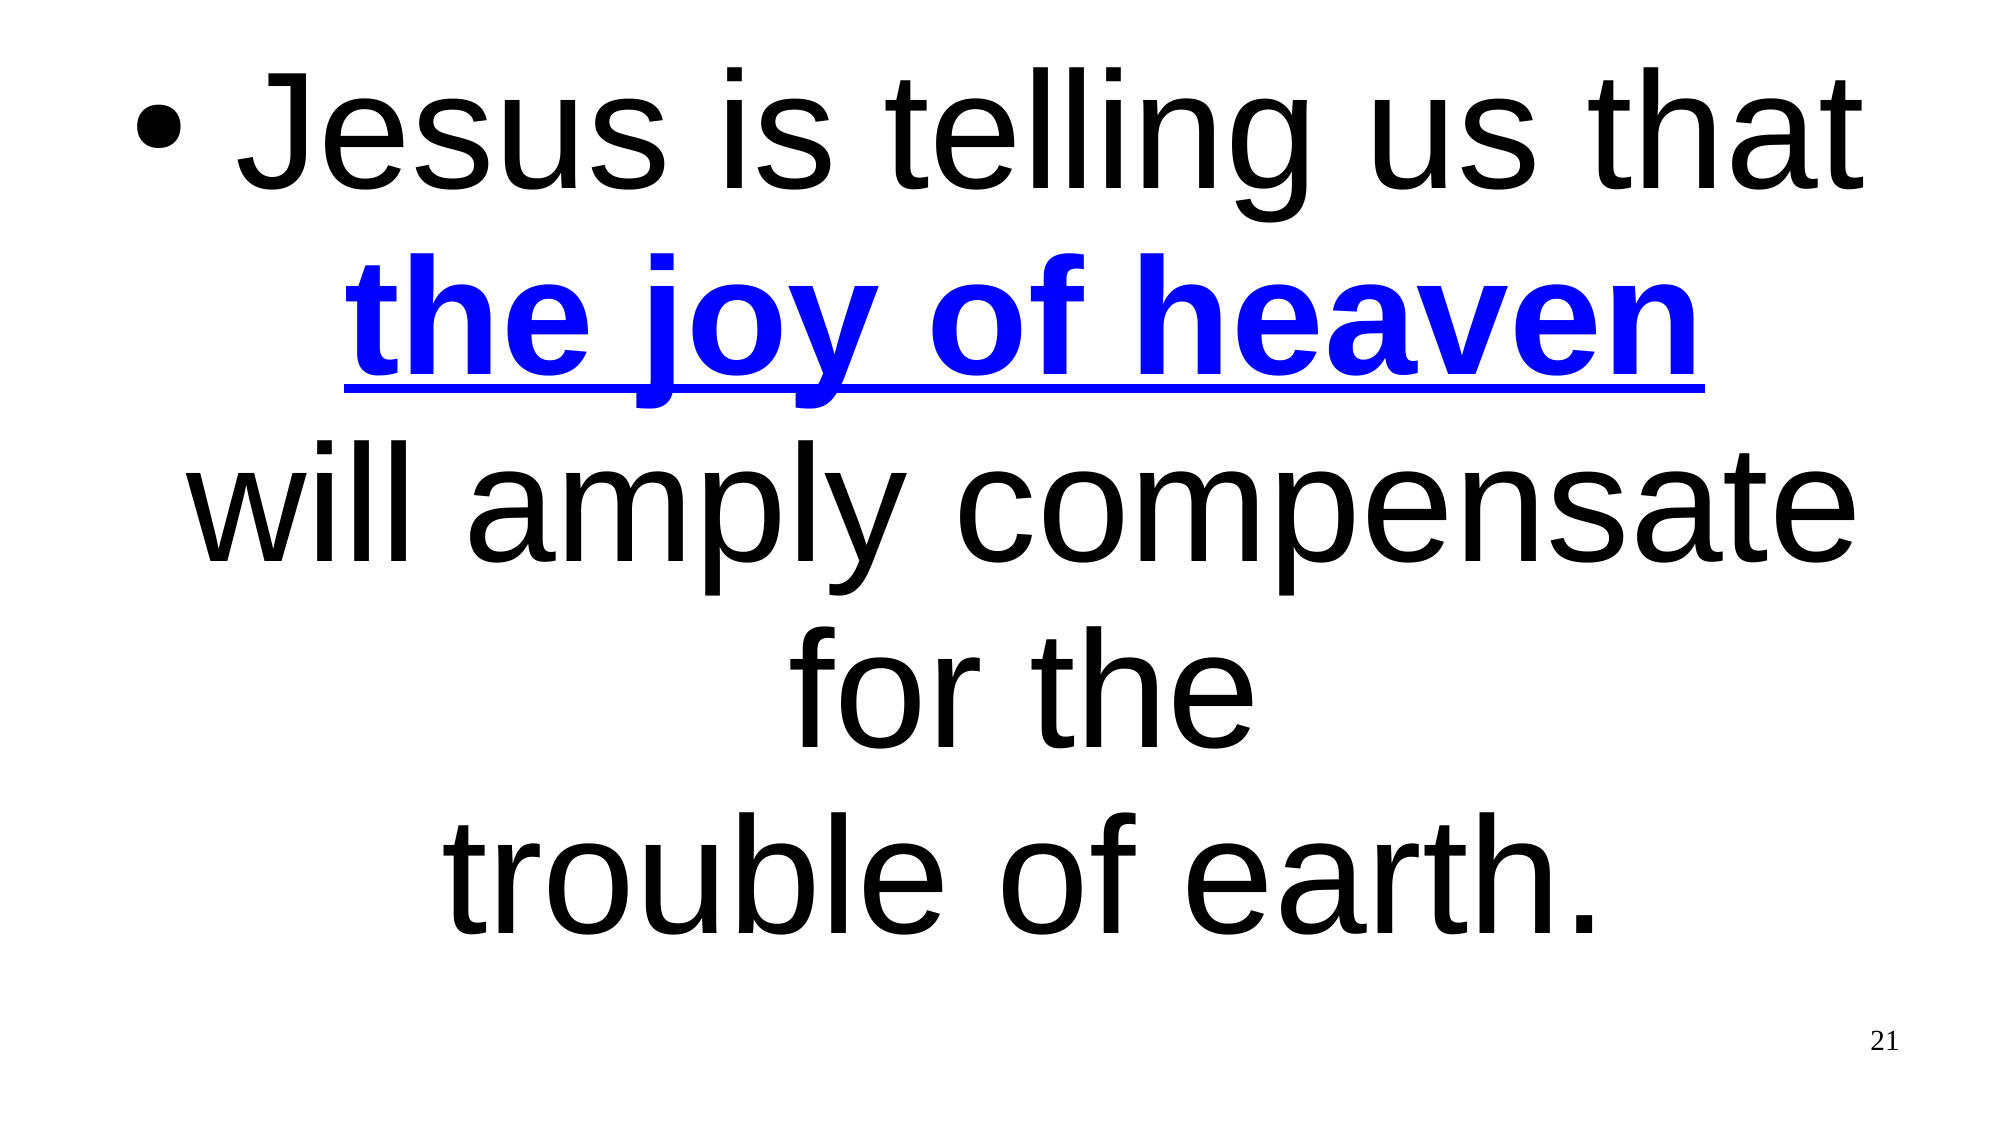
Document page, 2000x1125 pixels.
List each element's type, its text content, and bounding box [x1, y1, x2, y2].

list Jesus is telling us that the joy of heaven will amply compensate for the trouble of earth. [37, 37, 1988, 1088]
